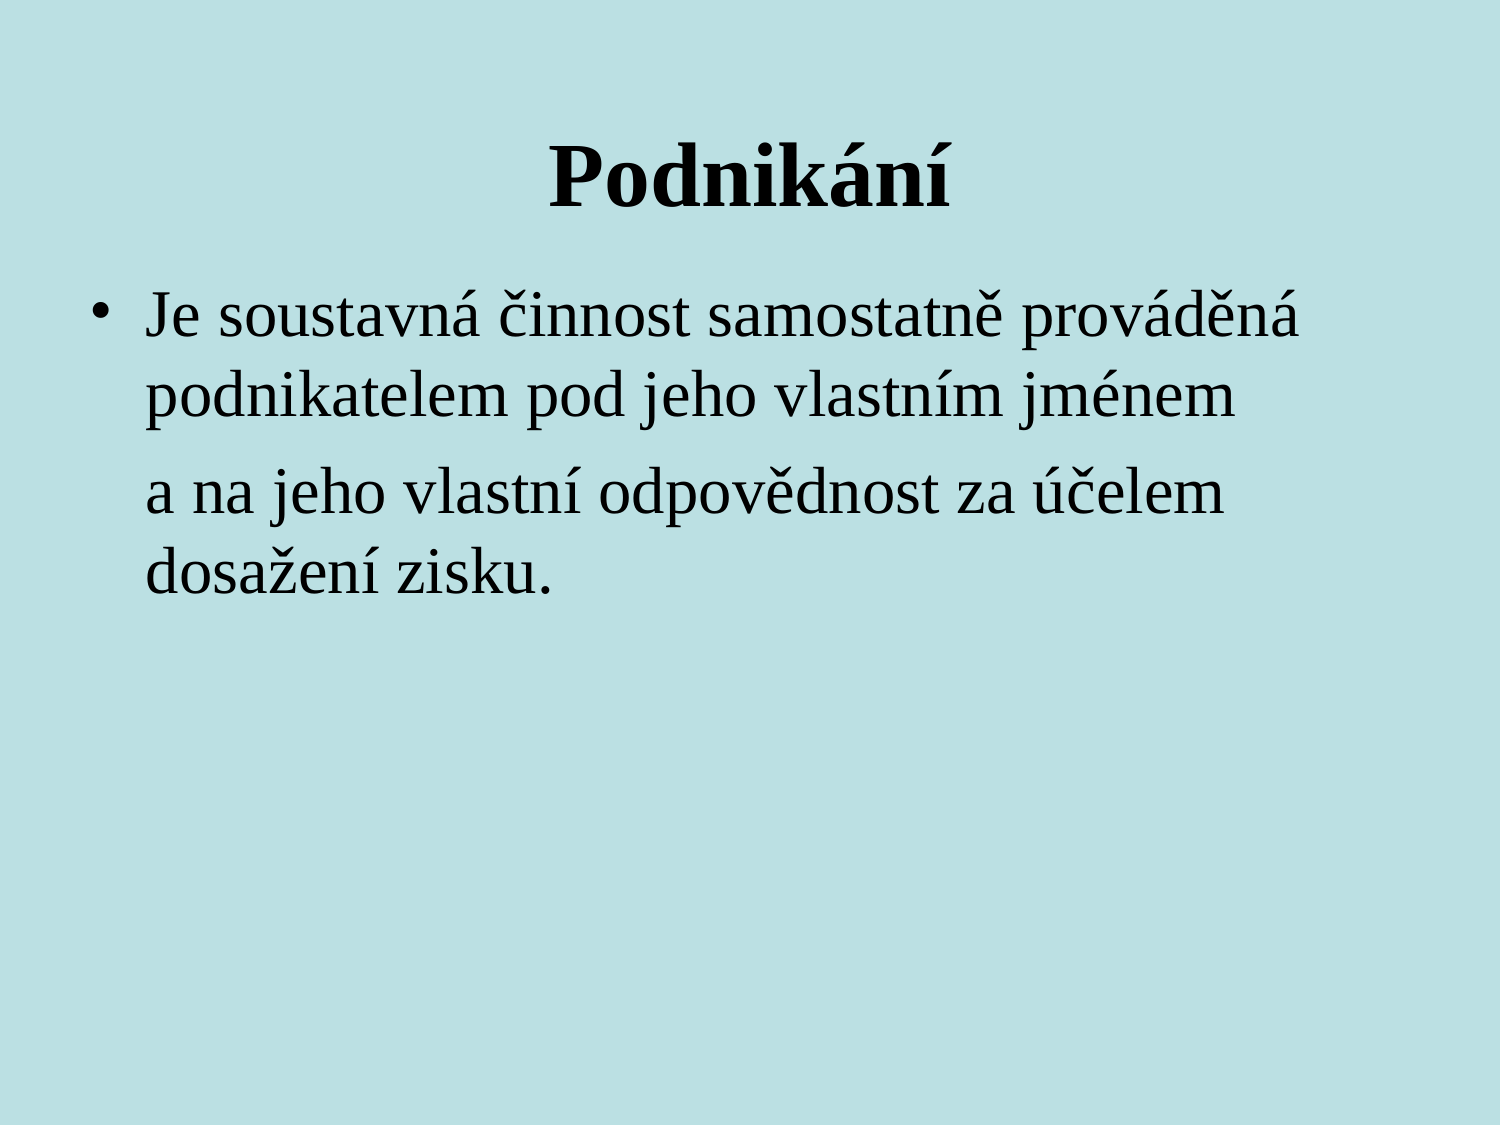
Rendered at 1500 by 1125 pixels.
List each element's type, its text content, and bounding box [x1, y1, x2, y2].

list Je soustavná činnost samostatně prováděná podnikatelem pod jeho vlastním jménem a na jeho vlastní odpovědnost za účelem dosažení zisku. [75, 262, 1426, 984]
title Podnikání [75, 44, 1426, 233]
